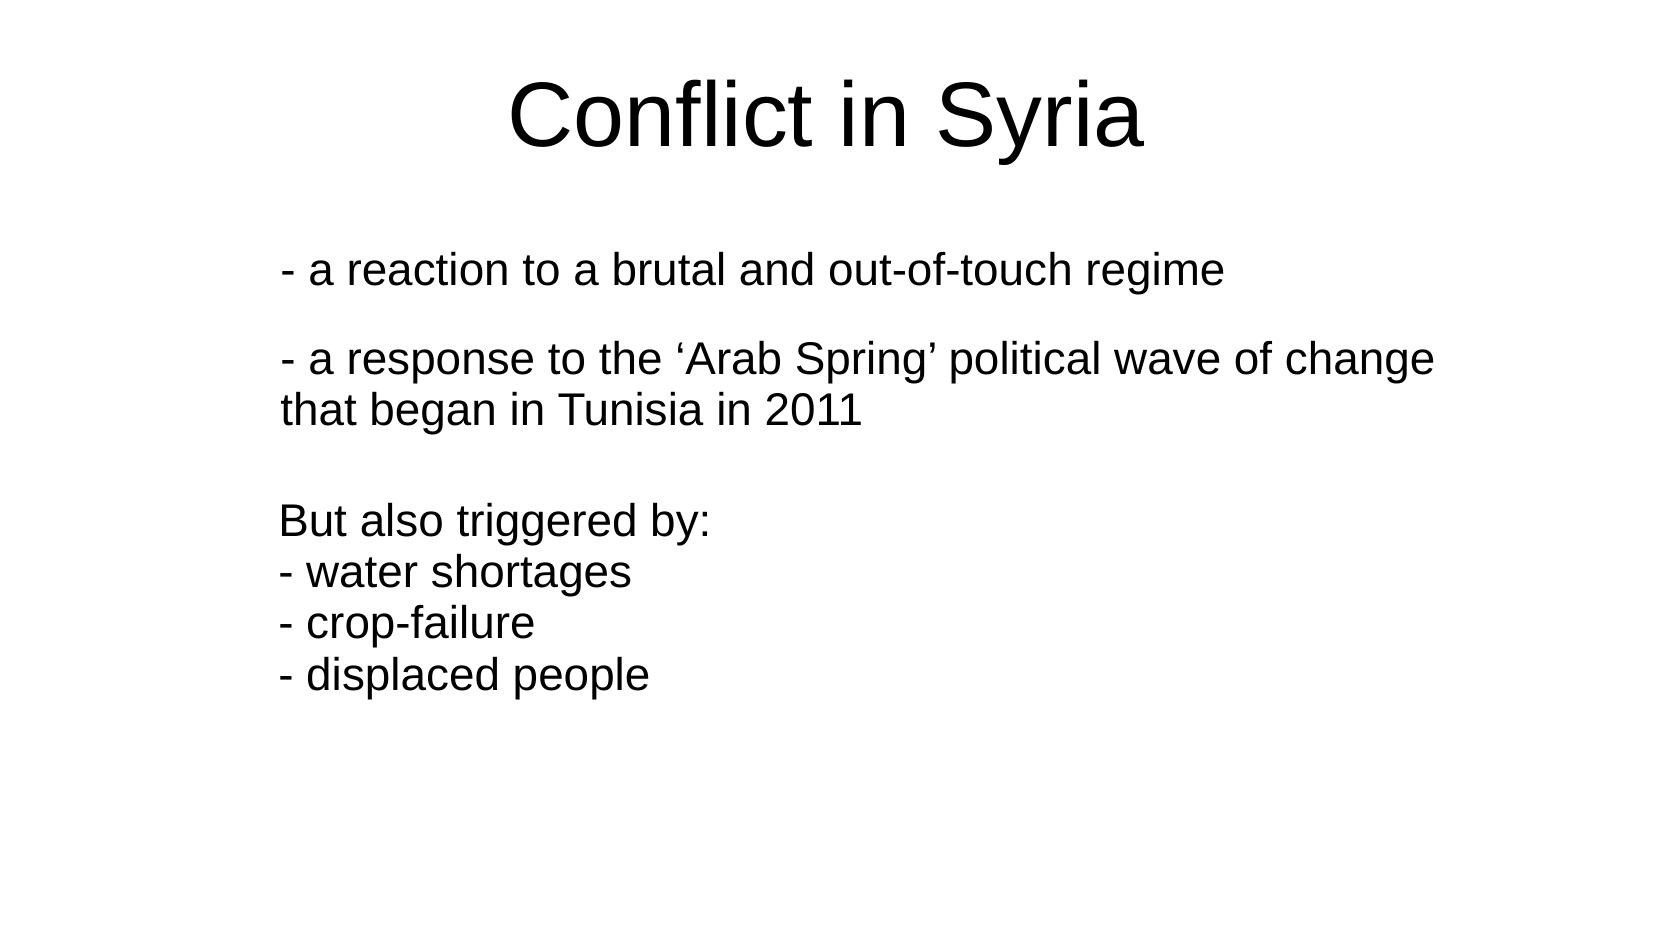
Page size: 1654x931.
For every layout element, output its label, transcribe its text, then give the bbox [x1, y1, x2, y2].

text_box - a response to the ‘Arab Spring’ political wave of change that began in Tunisia in 2011 [265, 325, 1536, 443]
text_box But also triggered by: - water shortages - crop-failure - displaced people [263, 487, 1063, 708]
title Conflict in Syria [82, 37, 1571, 193]
text_box - a reaction to a brutal and out-of-touch regime [265, 236, 1242, 303]
